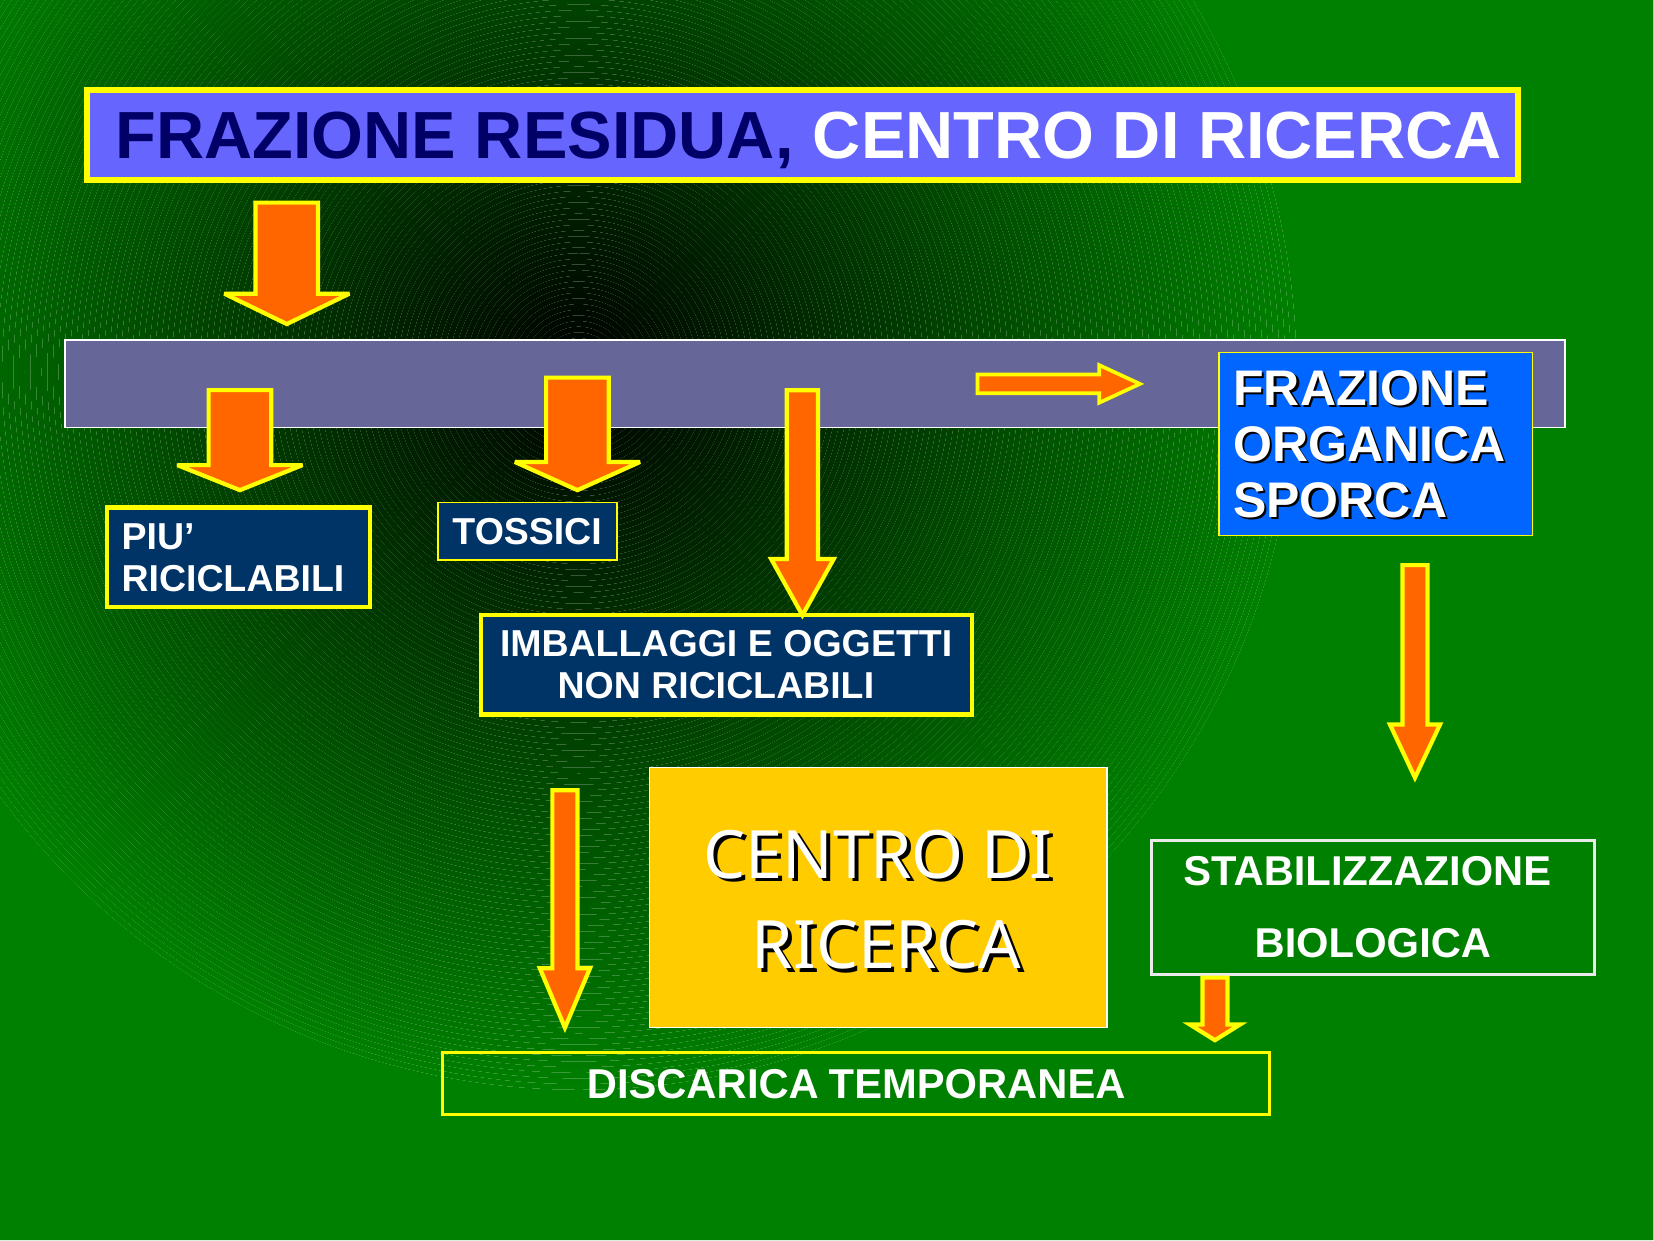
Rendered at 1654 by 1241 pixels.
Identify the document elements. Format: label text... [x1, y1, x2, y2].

text_box TOSSICI [437, 502, 618, 561]
text_box [224, 202, 350, 325]
text_box FRAZIONE ORGANICA SPORCA [1218, 352, 1533, 536]
text_box IMBALLAGGI E OGGETTI NON RICICLABILI [481, 615, 973, 715]
text_box [539, 790, 590, 1028]
text_box [1189, 977, 1240, 1041]
text_box FRAZIONE RESIDUA, CENTRO DI RICERCA [86, 90, 1518, 181]
text_box PIU’ RICICLABILI [106, 507, 370, 607]
text_box [1389, 565, 1441, 778]
text_box CENTRO DI RICERCA [649, 767, 1107, 1028]
text_box DISCARICA TEMPORANEA [442, 1052, 1270, 1115]
text_box [64, 340, 1565, 616]
text_box STABILIZZAZIONE BIOLOGICA [1151, 840, 1595, 975]
